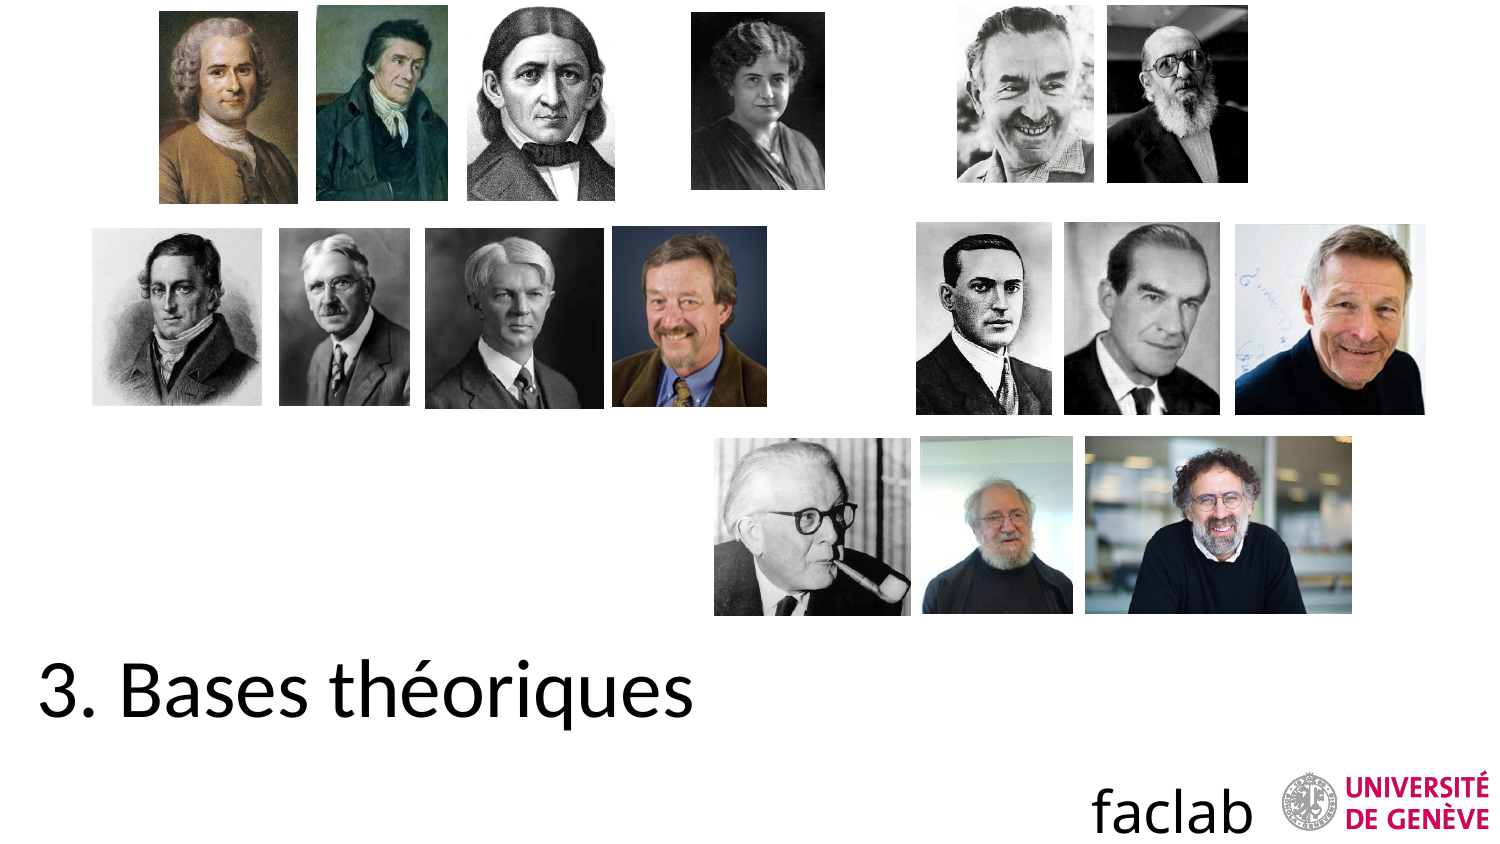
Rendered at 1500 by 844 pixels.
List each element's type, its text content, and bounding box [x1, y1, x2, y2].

picture [425, 228, 604, 409]
picture [957, 5, 1094, 183]
picture [916, 222, 1052, 416]
picture [920, 436, 1073, 600]
picture [612, 226, 767, 408]
picture [92, 228, 262, 406]
picture [467, 0, 615, 201]
picture [714, 438, 911, 600]
picture [1085, 436, 1352, 614]
picture [279, 228, 410, 406]
picture [1064, 222, 1220, 416]
picture [1235, 224, 1426, 416]
picture [316, 5, 448, 201]
picture [1269, 759, 1500, 844]
picture [159, 11, 298, 204]
picture [691, 12, 825, 190]
picture [1107, 5, 1248, 183]
title 3. Bases théoriques [36, 600, 1311, 768]
